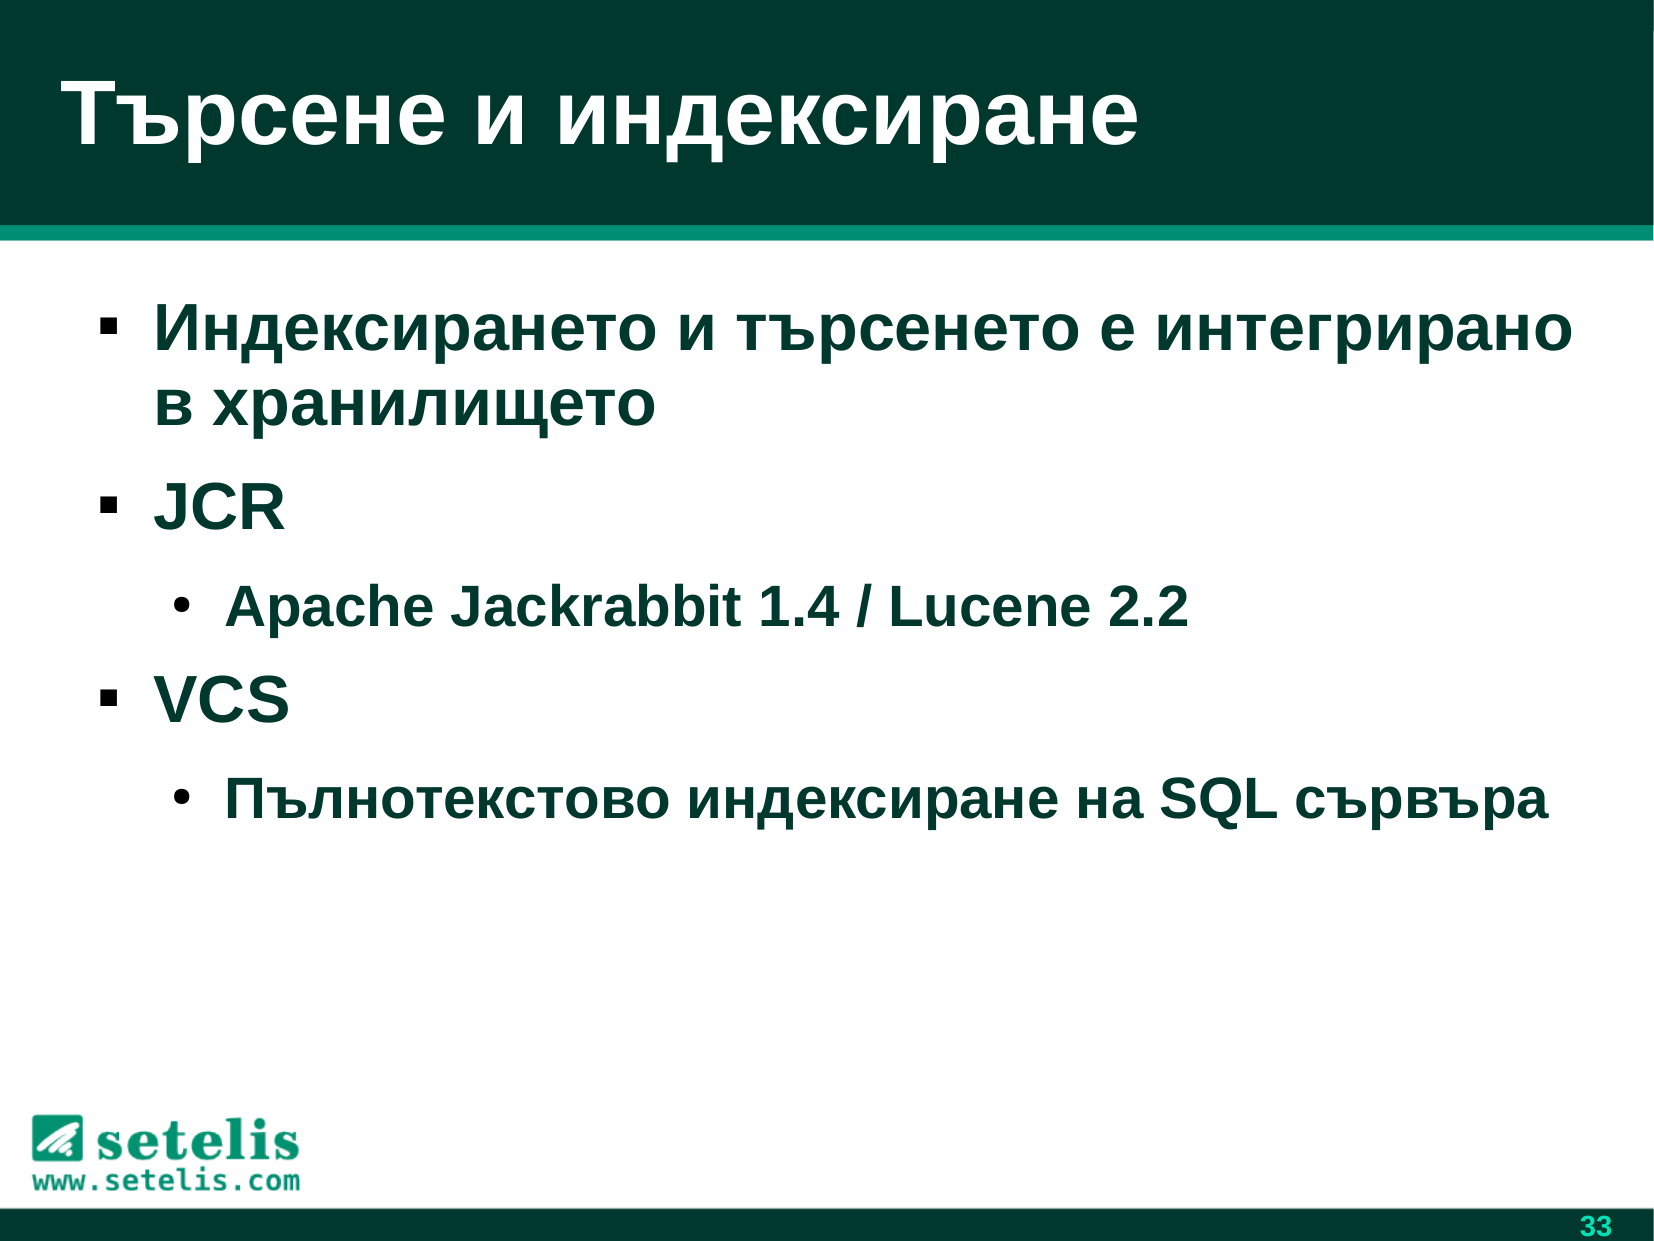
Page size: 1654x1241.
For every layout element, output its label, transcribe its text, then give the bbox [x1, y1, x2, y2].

list Индексирането и търсенето е интегрирано в хранилището JCR Apache Jackrabbit 1.4 / Lucene 2.2 VCS Пълнотекстово индексиране на SQL сървъра [82, 290, 1613, 1109]
title Търсене и индексиране [0, 0, 1654, 226]
picture [0, 241, 1654, 1241]
